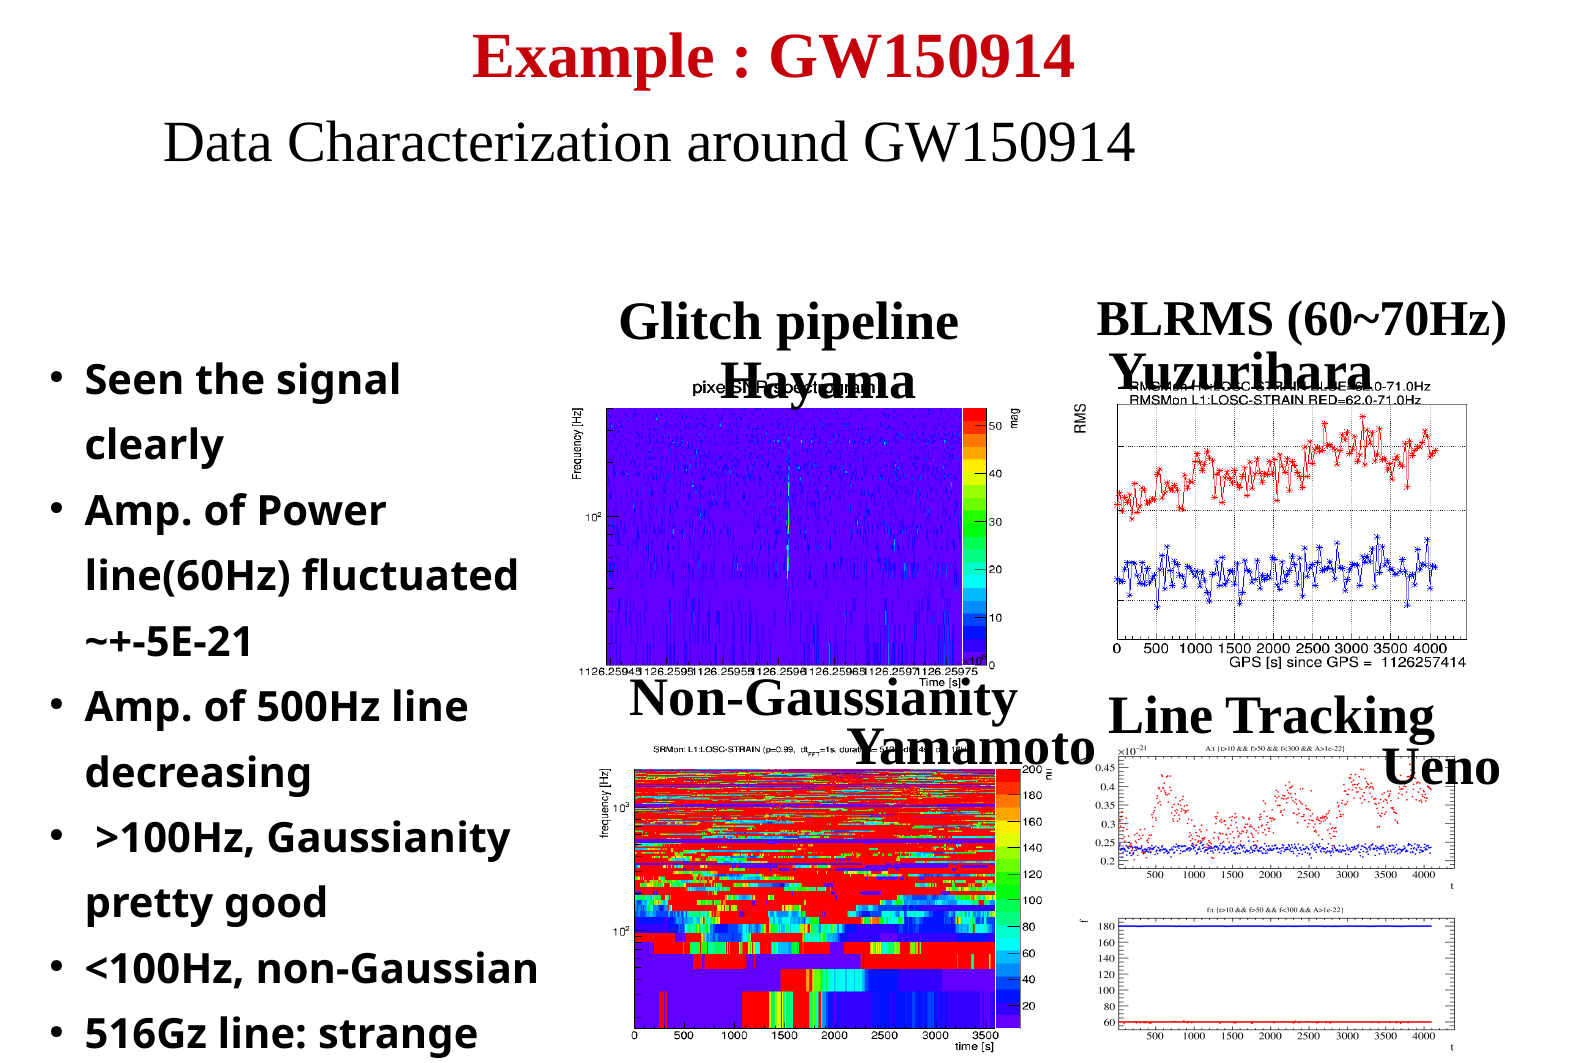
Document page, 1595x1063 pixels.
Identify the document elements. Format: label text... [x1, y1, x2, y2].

text_box Glitch pipeline [603, 283, 1048, 378]
text_box BLRMS (60~70Hz) [1081, 283, 1527, 372]
text_box Data Characterization around GW150914 [148, 102, 1208, 215]
text_box Non-Gaussianity [615, 659, 1060, 754]
picture [1047, 374, 1513, 669]
picture [557, 736, 1504, 1061]
text_box Yuzurihara [1093, 334, 1458, 429]
text_box Line Tracking [1093, 678, 1538, 773]
text_box Ueno [1366, 728, 1572, 823]
text_box Seen the signal clearly Amp. of Power line(60Hz) fluctuated ~+-5E-21 Amp. of 500Hz line decreasing >100Hz, Gaussianity pretty good <100Hz, non-Gaussian 516Gz line: strange behavior. [34, 333, 559, 977]
text_box Hayama [706, 342, 984, 437]
text_box Yamamoto [831, 708, 1128, 803]
title Example : GW150914 [56, 9, 1492, 104]
picture [559, 376, 1037, 697]
